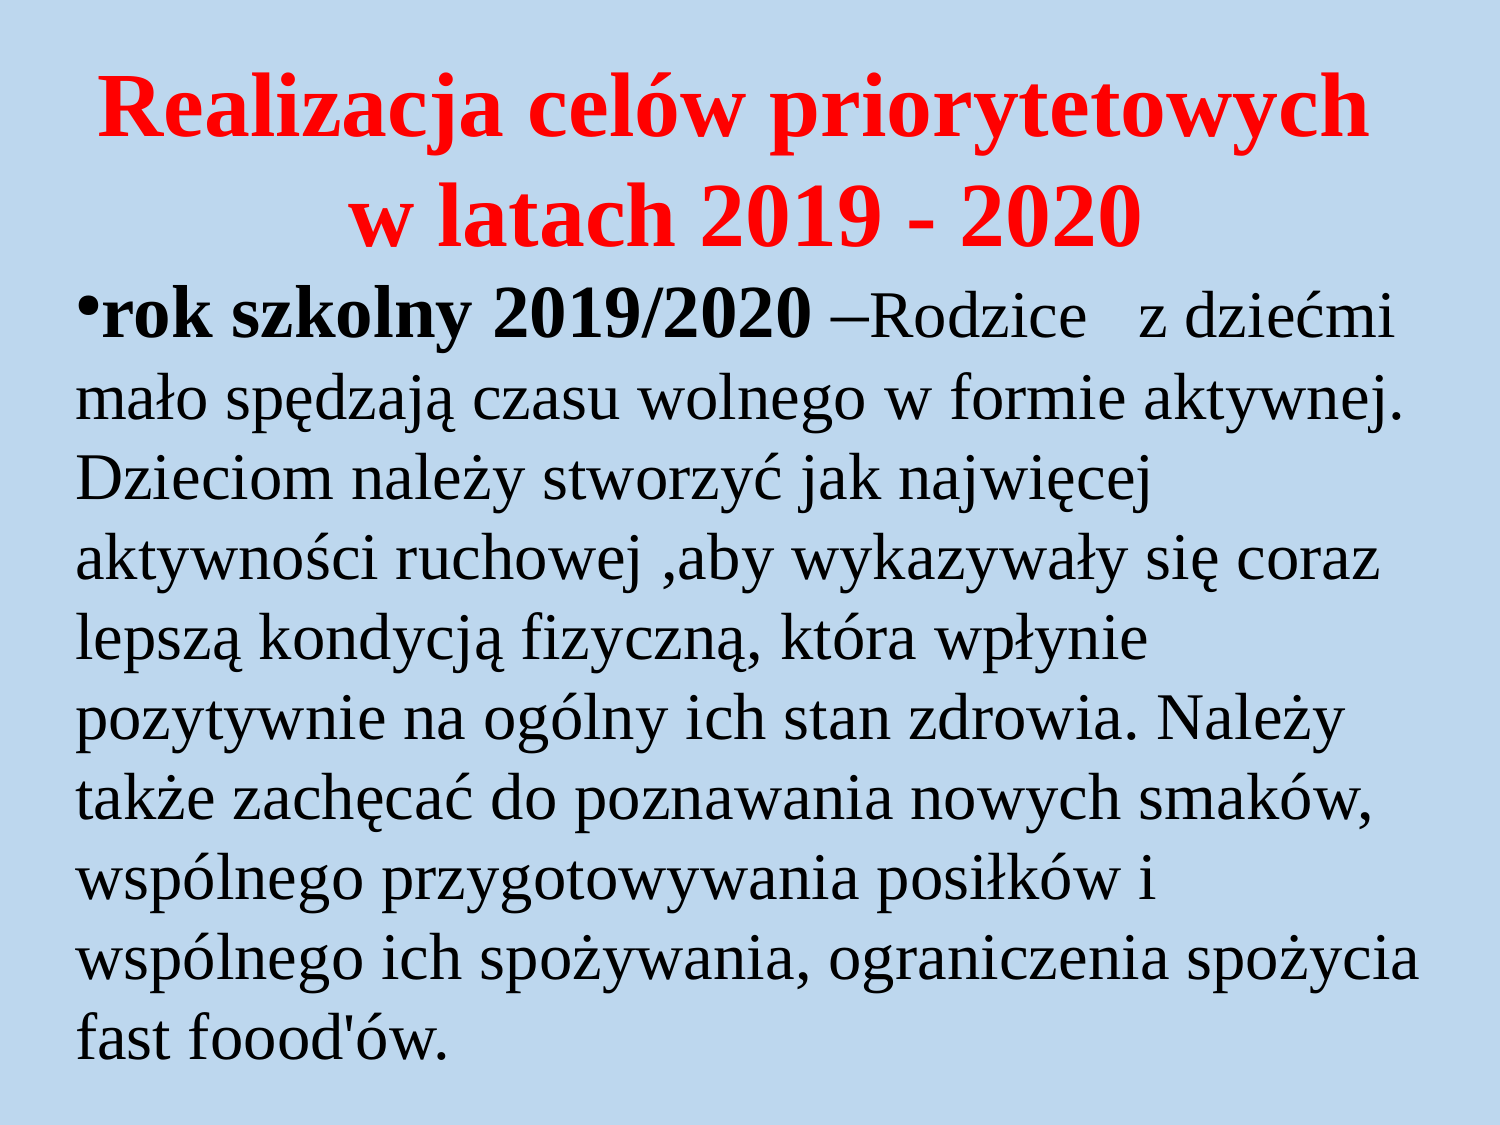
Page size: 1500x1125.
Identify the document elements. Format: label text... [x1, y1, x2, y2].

list rok szkolny 2019/2020 –Rodzice z dziećmi mało spędzają czasu wolnego w formie aktywnej. Dzieciom należy stworzyć jak najwięcej aktywności ruchowej ,aby wykazywały się coraz lepszą kondycją fizyczną, która wpłynie pozytywnie na ogólny ich stan zdrowia. Należy także zachęcać do poznawania nowych smaków, wspólnego przygotowywania posiłków i wspólnego ich spożywania, ograniczenia spożycia fast foood'ów. [75, 262, 1441, 1087]
text_box Realizacja celów priorytetowych w latach 2019 - 2020 [82, 44, 1411, 249]
